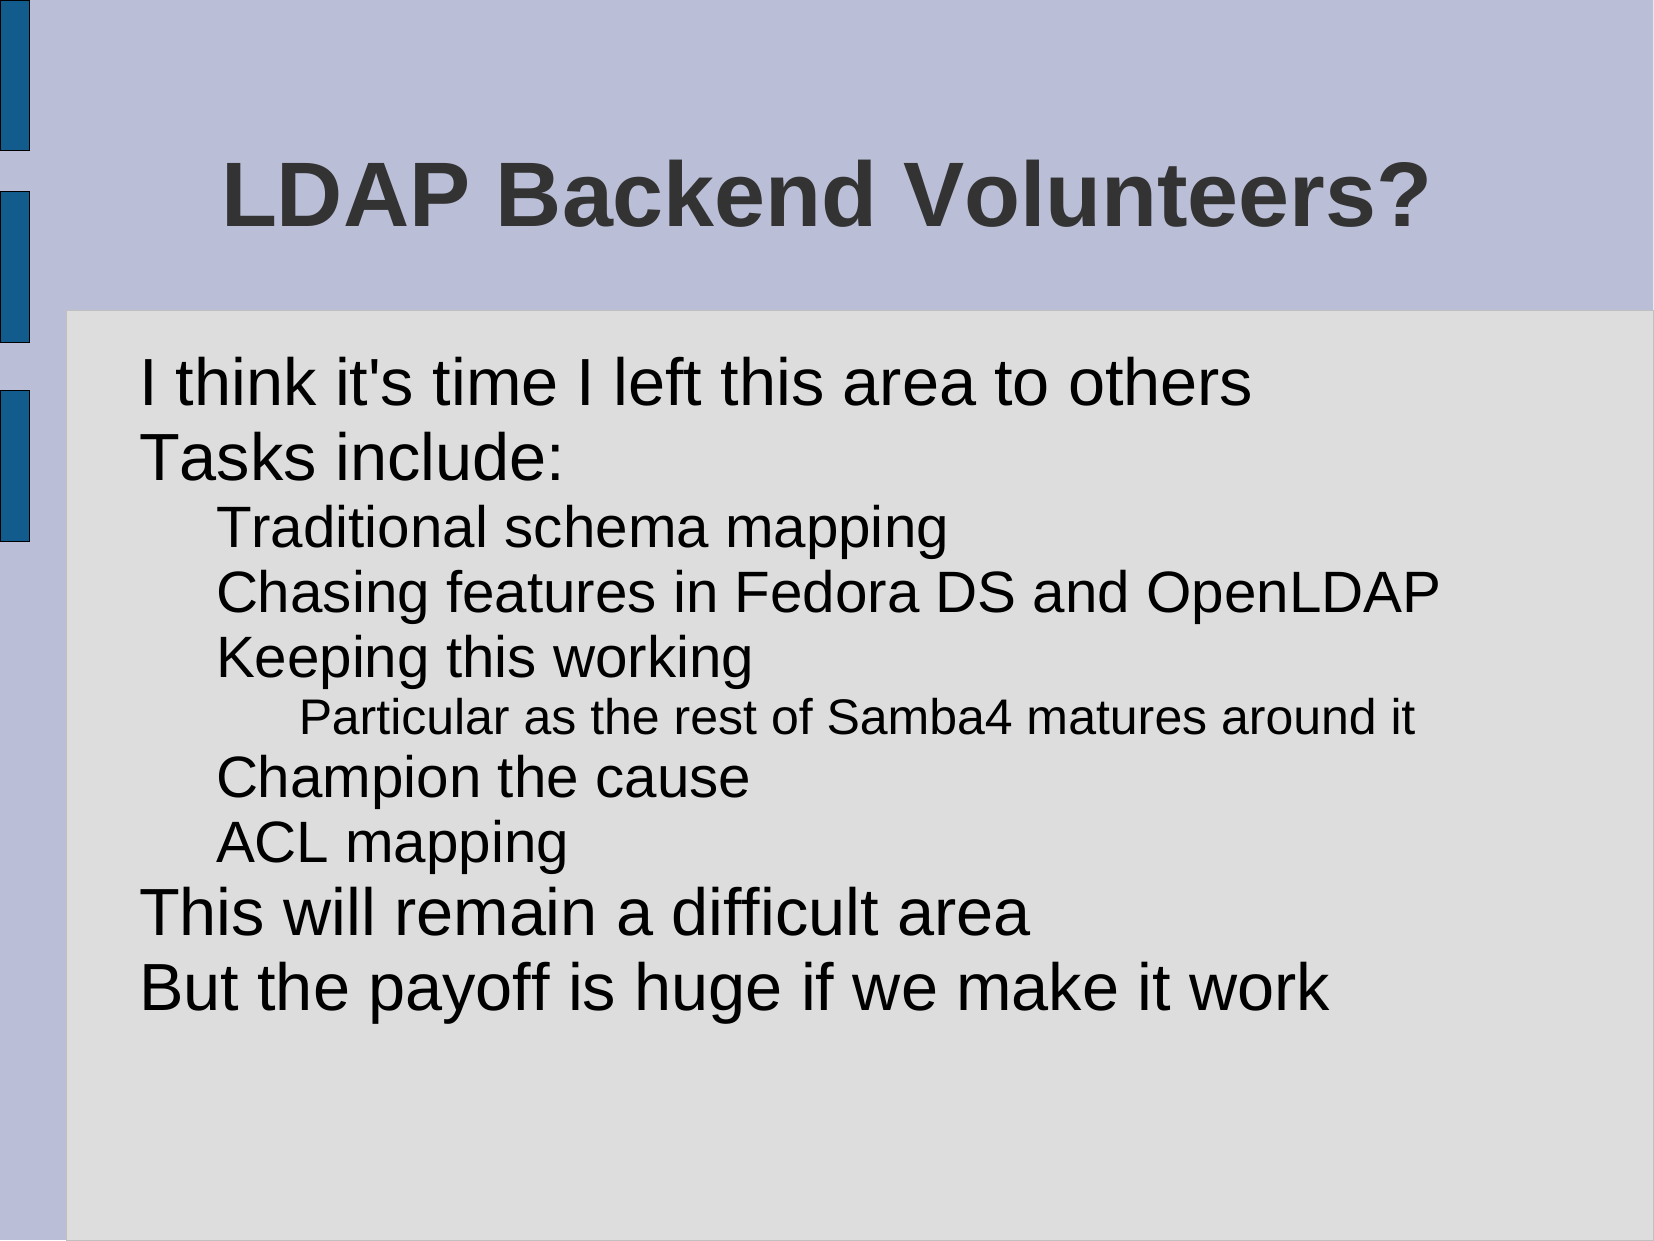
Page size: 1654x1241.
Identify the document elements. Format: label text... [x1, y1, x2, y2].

title LDAP Backend Volunteers? [121, 91, 1534, 299]
list I think it's time I left this area to others Tasks include: Traditional schema mapping Chasing features in Fedora DS and OpenLDAP Keeping this working Particular as the rest of Samba4 matures around it Champion the cause ACL mapping This will remain a difficult area But the payoff is huge if we make it work [121, 344, 1534, 1127]
